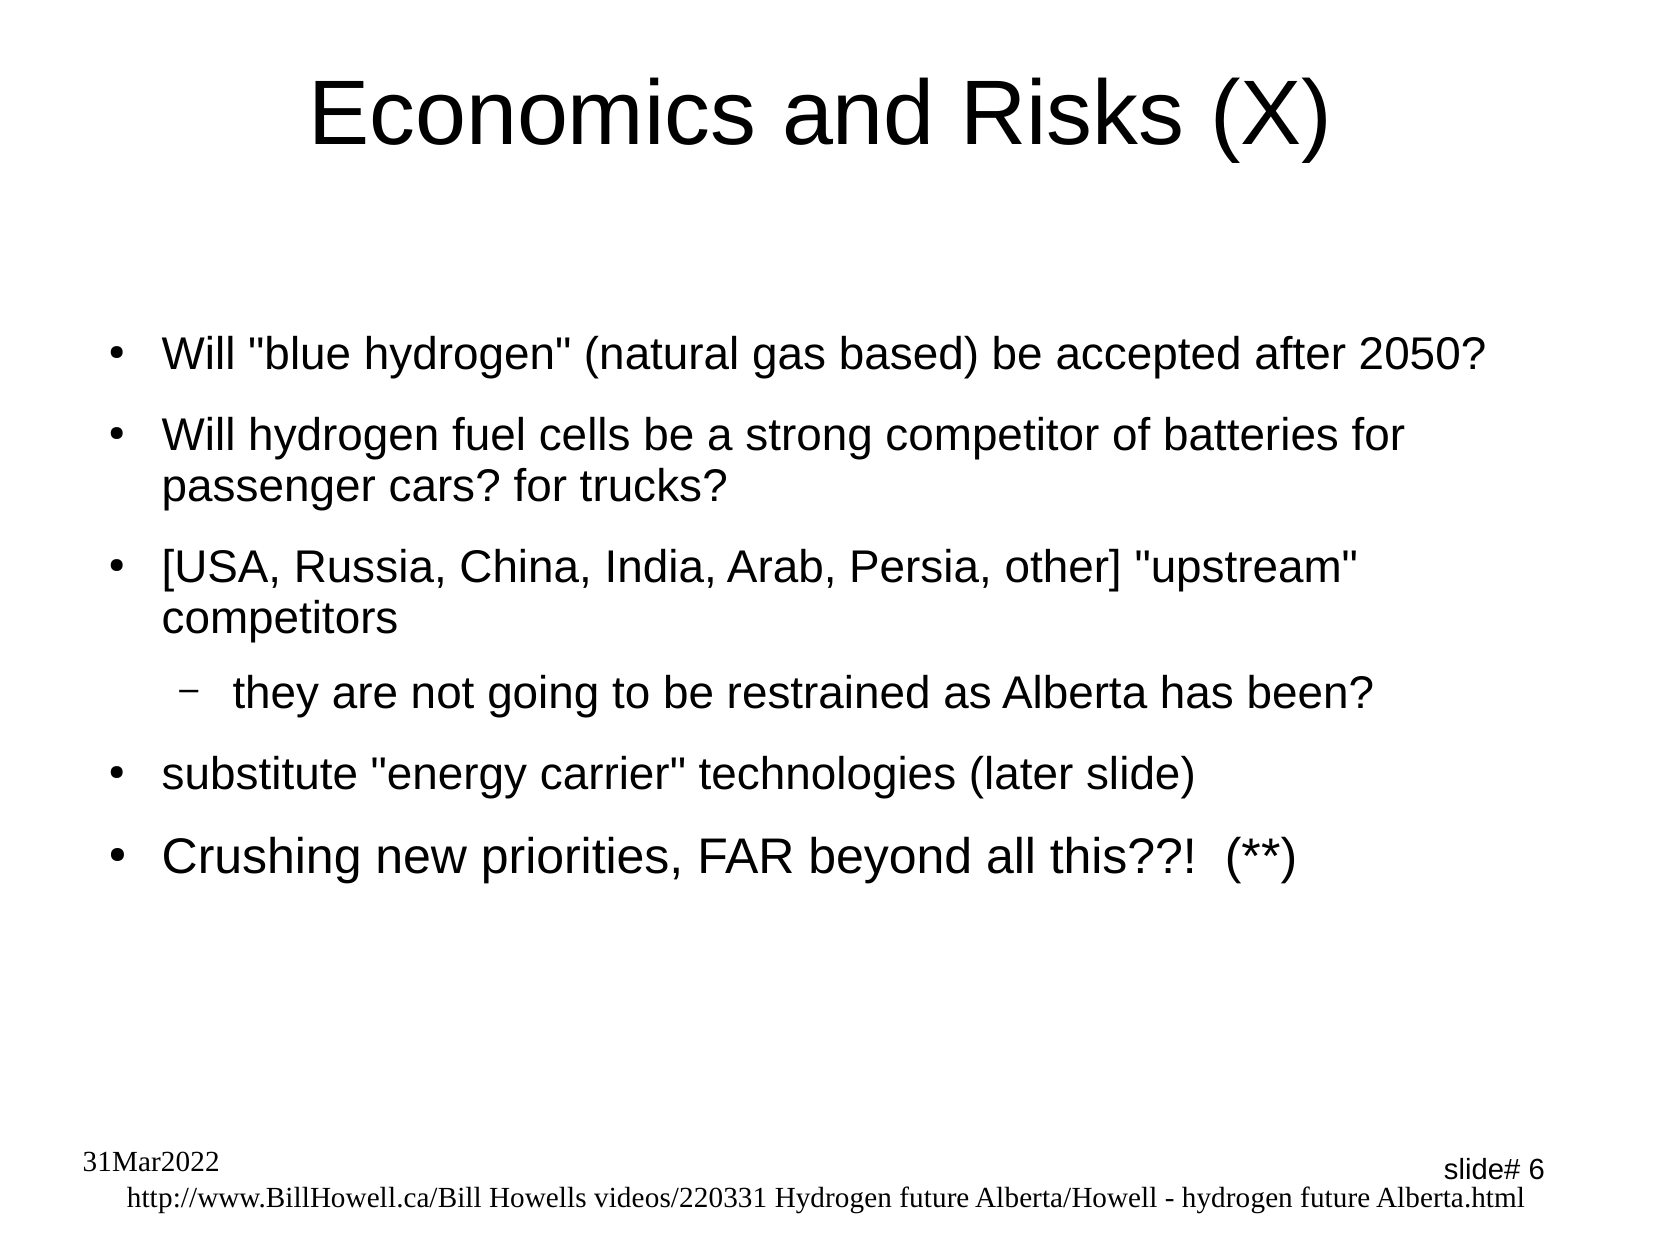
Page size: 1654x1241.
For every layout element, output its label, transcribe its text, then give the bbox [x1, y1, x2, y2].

text_box slide# 6 [1429, 1145, 1571, 1193]
list Will "blue hydrogen" (natural gas based) be accepted after 2050? Will hydrogen fuel cells be a strong competitor of batteries for passenger cars? for trucks? [USA, Russia, China, India, Arab, Persia, other] "upstream" competitors they are not going to be restrained as Alberta has been? substitute "energy carrier" technologies (later slide) Crushing new priorities, FAR beyond all this??! (**) [90, 327, 1579, 895]
title Economics and Risks (X) [82, 49, 1560, 178]
